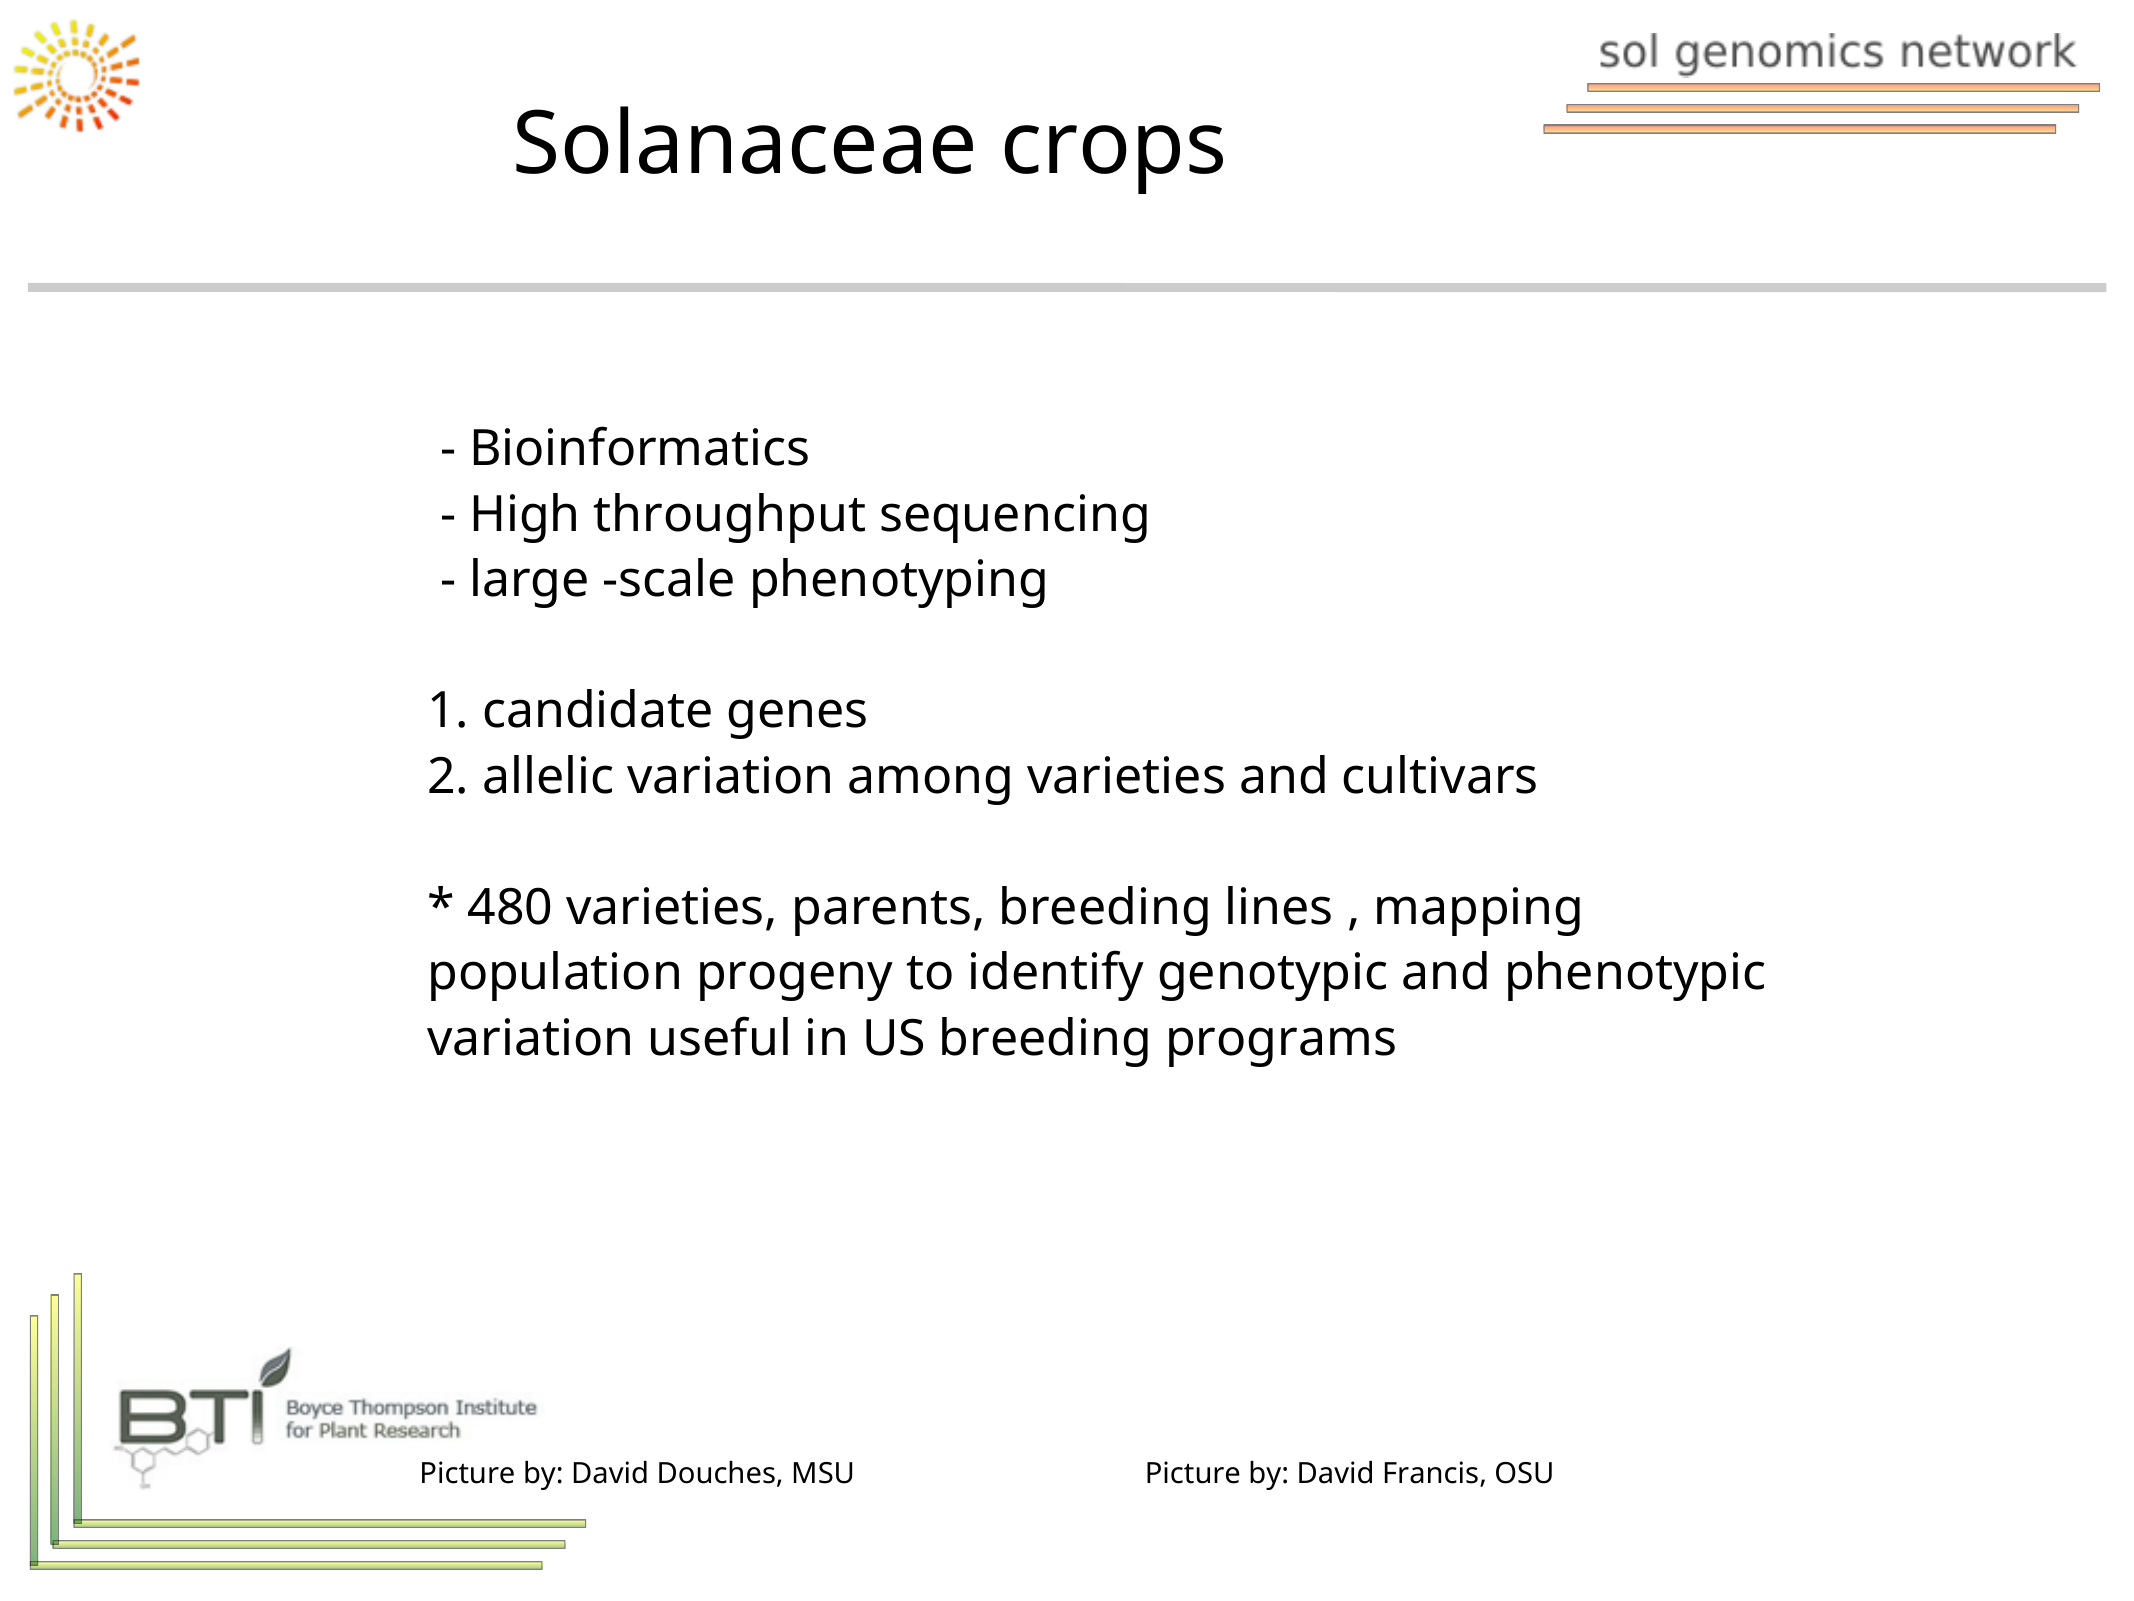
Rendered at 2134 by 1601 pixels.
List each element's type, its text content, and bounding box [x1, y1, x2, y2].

picture [1597, 33, 2078, 78]
picture [109, 1346, 551, 1493]
text_box [50, 1294, 566, 1549]
text_box [73, 1273, 587, 1528]
text_box [1587, 83, 2100, 92]
text_box Picture by: David Francis, OSU [1087, 1445, 1613, 1495]
text_box [1566, 104, 2080, 113]
text_box Picture by: David Douches, MSU [374, 1445, 900, 1495]
text_box [1543, 124, 2057, 134]
text_box [29, 1315, 543, 1570]
text_box Solanaceae crops [262, 75, 1500, 191]
text_box - Bioinformatics - High throughput sequencing - large -scale phenotyping 1. candidate genes 2. allelic variation among varieties and cultivars * 480 varieties, parents, breeding lines , mapping population progeny to identify genotypic and phenotypic variation useful in US breeding programs [412, 405, 1800, 976]
picture [4, 6, 150, 151]
